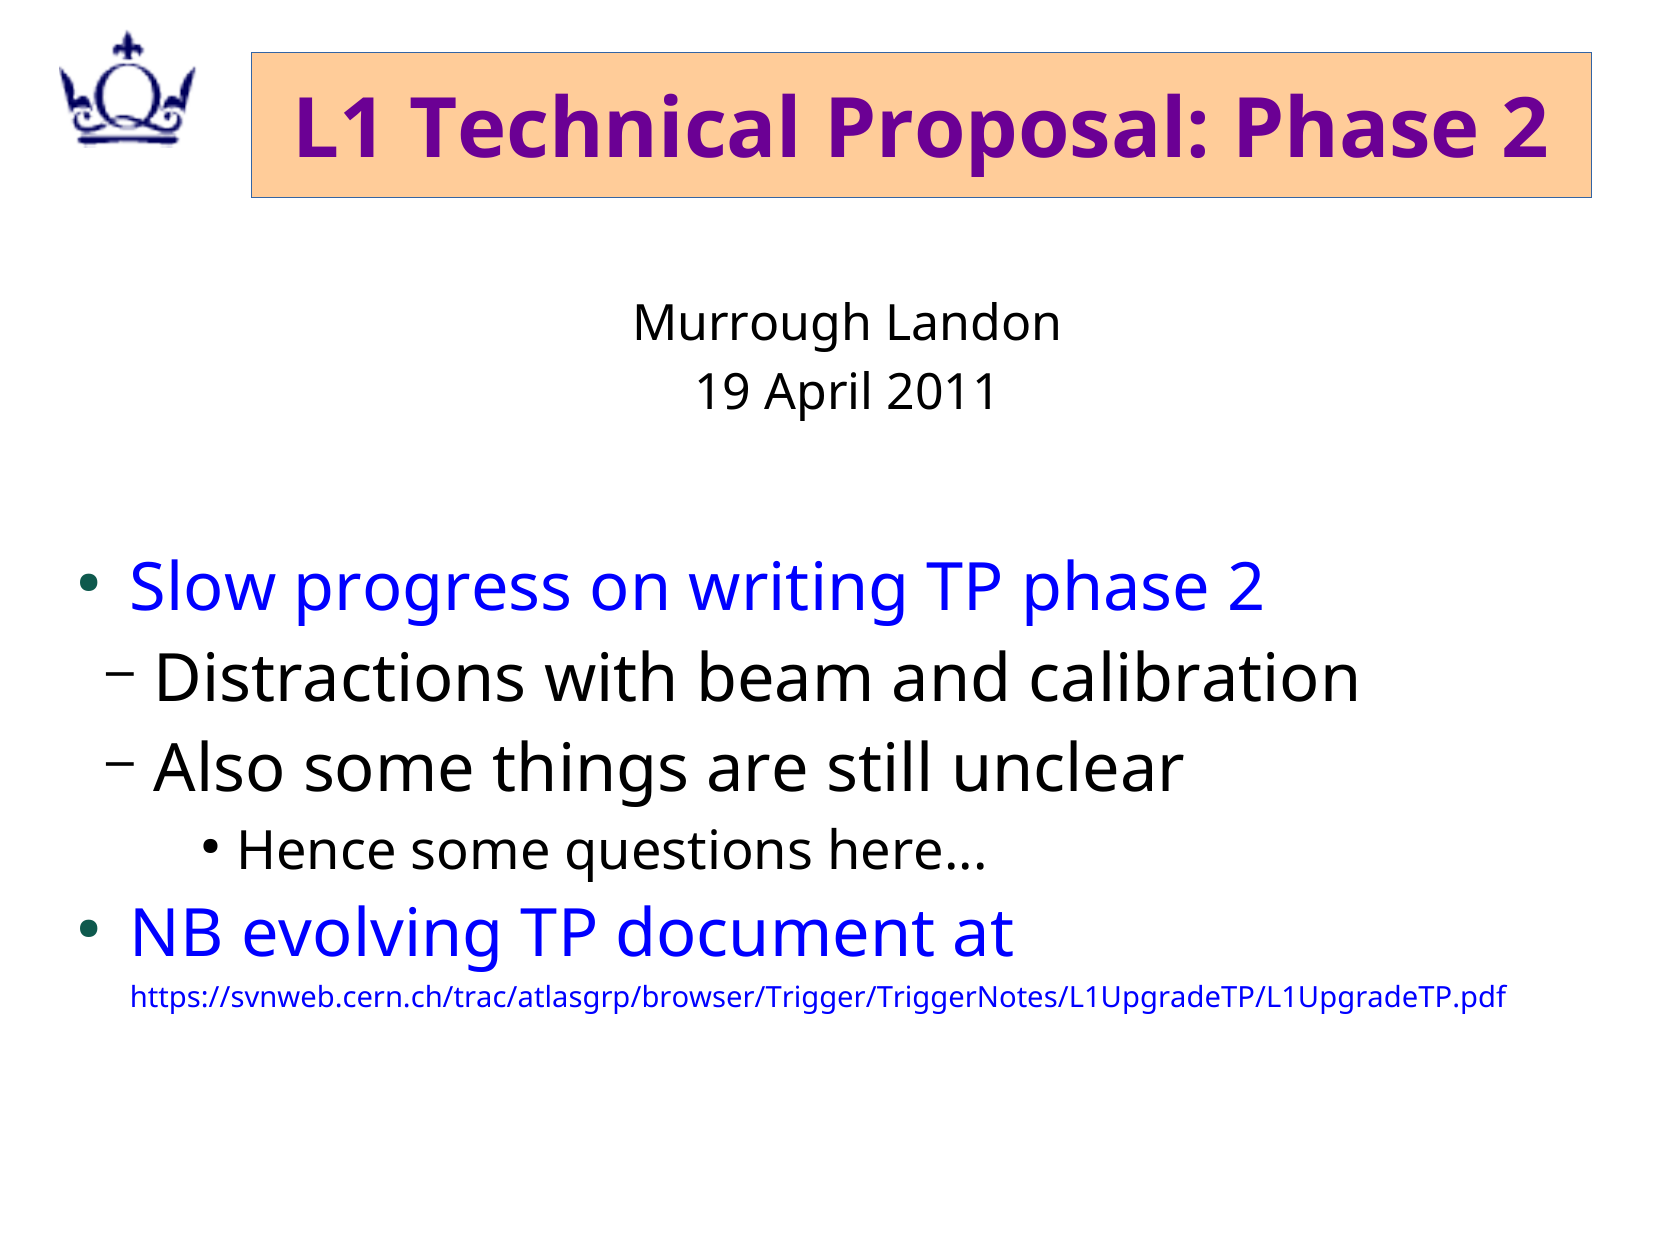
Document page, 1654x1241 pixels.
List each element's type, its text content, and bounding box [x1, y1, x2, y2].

picture [59, 29, 200, 148]
list Slow progress on writing TP phase 2 Distractions with beam and calibration Also some things are still unclear Hence some questions here... NB evolving TP document at https://svnweb.cern.ch/trac/atlasgrp/browser/Trigger/TriggerNotes/L1UpgradeTP/L1UpgradeTP.pdf [59, 539, 1595, 1112]
title L1 Technical Proposal: Phase 2 [251, 52, 1592, 198]
text_box Murrough Landon 19 April 2011 [476, 287, 1219, 427]
